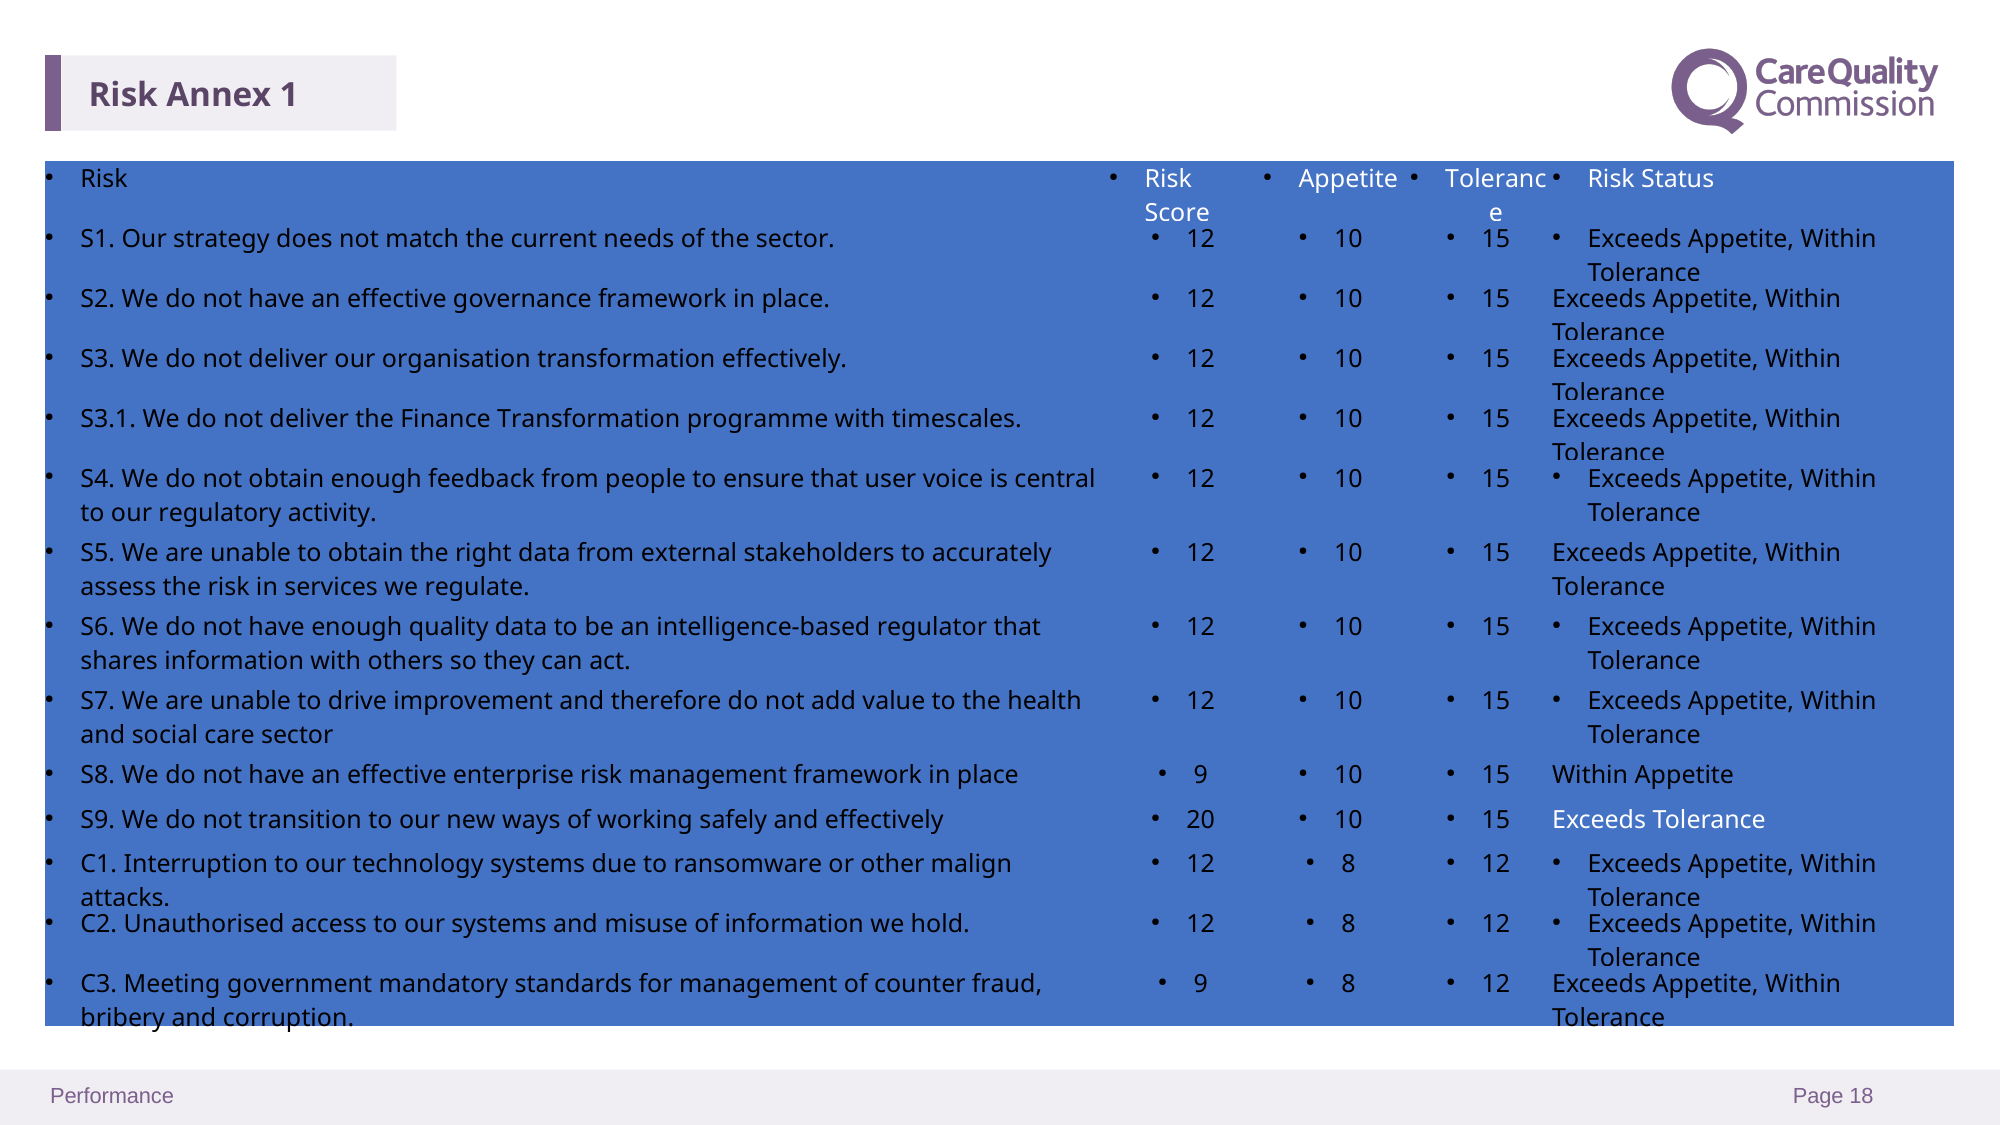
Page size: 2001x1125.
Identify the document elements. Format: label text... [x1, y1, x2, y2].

table_cell 10 [1257, 460, 1404, 535]
table_cell 15 [1404, 460, 1552, 535]
table_cell 12 [1109, 460, 1257, 535]
table_cell Within Appetite [1552, 757, 1954, 802]
table_cell C1. Interruption to our technology systems due to ransomware or other malign attacks. [45, 846, 1109, 906]
table_cell S8. We do not have an effective enterprise risk management framework in place [45, 757, 1109, 802]
table_cell 12 [1404, 966, 1552, 1026]
table_cell 10 [1257, 535, 1404, 609]
table_cell 10 [1257, 609, 1404, 683]
text_box [0, 1070, 2000, 1125]
table_cell 12 [1404, 906, 1552, 966]
table_cell 15 [1404, 340, 1552, 400]
table_cell Exceeds Appetite, Within Tolerance [1552, 966, 1954, 1026]
table_cell S9. We do not transition to our new ways of working safely and effectively [45, 802, 1109, 846]
title Risk Annex 1 [73, 65, 340, 122]
table_header Risk Score [1109, 161, 1257, 221]
table_cell S1. Our strategy does not match the current needs of the sector. [45, 221, 1109, 281]
text_box Performance [35, 1073, 218, 1117]
table_cell 12 [1109, 609, 1257, 683]
table_cell 9 [1109, 757, 1257, 802]
table_cell 15 [1404, 535, 1552, 609]
table_cell 12 [1109, 340, 1257, 400]
table_header Risk Status [1552, 161, 1954, 221]
table_cell 12 [1109, 535, 1257, 609]
table_cell 8 [1257, 966, 1404, 1026]
table_cell Exceeds Appetite, Within Tolerance [1552, 281, 1954, 340]
table_cell S6. We do not have enough quality data to be an intelligence-based regulator that shares information with others so they can act. [45, 609, 1109, 683]
table_cell 10 [1257, 683, 1404, 757]
table_cell S7. We are unable to drive improvement and therefore do not add value to the health and social care sector [45, 683, 1109, 757]
table_cell 15 [1404, 683, 1552, 757]
table_cell Exceeds Appetite, Within Tolerance [1552, 846, 1954, 906]
table_cell Exceeds Appetite, Within Tolerance [1552, 460, 1954, 535]
table_cell 15 [1404, 609, 1552, 683]
table_cell Exceeds Appetite, Within Tolerance [1552, 400, 1954, 460]
table_cell 10 [1257, 400, 1404, 460]
table_cell 10 [1257, 340, 1404, 400]
table_cell S4. We do not obtain enough feedback from people to ensure that user voice is central to our regulatory activity. [45, 460, 1109, 535]
table_cell 15 [1404, 221, 1552, 281]
table_cell 15 [1404, 281, 1552, 340]
table_cell S3. We do not deliver our organisation transformation effectively. [45, 340, 1109, 400]
table_cell Exceeds Appetite, Within Tolerance [1552, 683, 1954, 757]
text_box [45, 55, 396, 131]
table_cell Exceeds Appetite, Within Tolerance [1552, 340, 1954, 400]
table_cell C2. Unauthorised access to our systems and misuse of information we hold. [45, 906, 1109, 966]
table_header Appetite [1257, 161, 1404, 221]
table_cell 12 [1109, 281, 1257, 340]
table_cell S5. We are unable to obtain the right data from external stakeholders to accurately assess the risk in services we regulate. [45, 535, 1109, 609]
picture [1671, 48, 1939, 134]
table_cell Exceeds Tolerance [1552, 802, 1954, 846]
table_cell S2. We do not have an effective governance framework in place. [45, 281, 1109, 340]
table_cell 9 [1109, 966, 1257, 1026]
table_header Risk [45, 161, 1109, 221]
table_cell 10 [1257, 757, 1404, 802]
table_cell 15 [1404, 400, 1552, 460]
table_cell Exceeds Appetite, Within Tolerance [1552, 906, 1954, 966]
text_box Page 18 [1777, 1073, 1961, 1117]
table_header Tolerance [1404, 161, 1552, 221]
table_cell C3. Meeting government mandatory standards for management of counter fraud, bribery and corruption. [45, 966, 1109, 1026]
table_cell S3.1. We do not deliver the Finance Transformation programme with timescales. [45, 400, 1109, 460]
table_cell 15 [1404, 757, 1552, 802]
table_cell 20 [1109, 802, 1257, 846]
table_cell 10 [1257, 221, 1404, 281]
table_cell Exceeds Appetite, Within Tolerance [1552, 535, 1954, 609]
table_cell 12 [1109, 846, 1257, 906]
table_cell 8 [1257, 906, 1404, 966]
table_cell 12 [1109, 906, 1257, 966]
table_cell 10 [1257, 802, 1404, 846]
table_cell 8 [1257, 846, 1404, 906]
table_cell 15 [1404, 802, 1552, 846]
table_cell 12 [1404, 846, 1552, 906]
table_cell Exceeds Appetite, Within Tolerance [1552, 221, 1954, 281]
table_cell Exceeds Appetite, Within Tolerance [1552, 609, 1954, 683]
table_cell 12 [1109, 221, 1257, 281]
table_cell 12 [1109, 400, 1257, 460]
table_cell 10 [1257, 281, 1404, 340]
table_cell 12 [1109, 683, 1257, 757]
